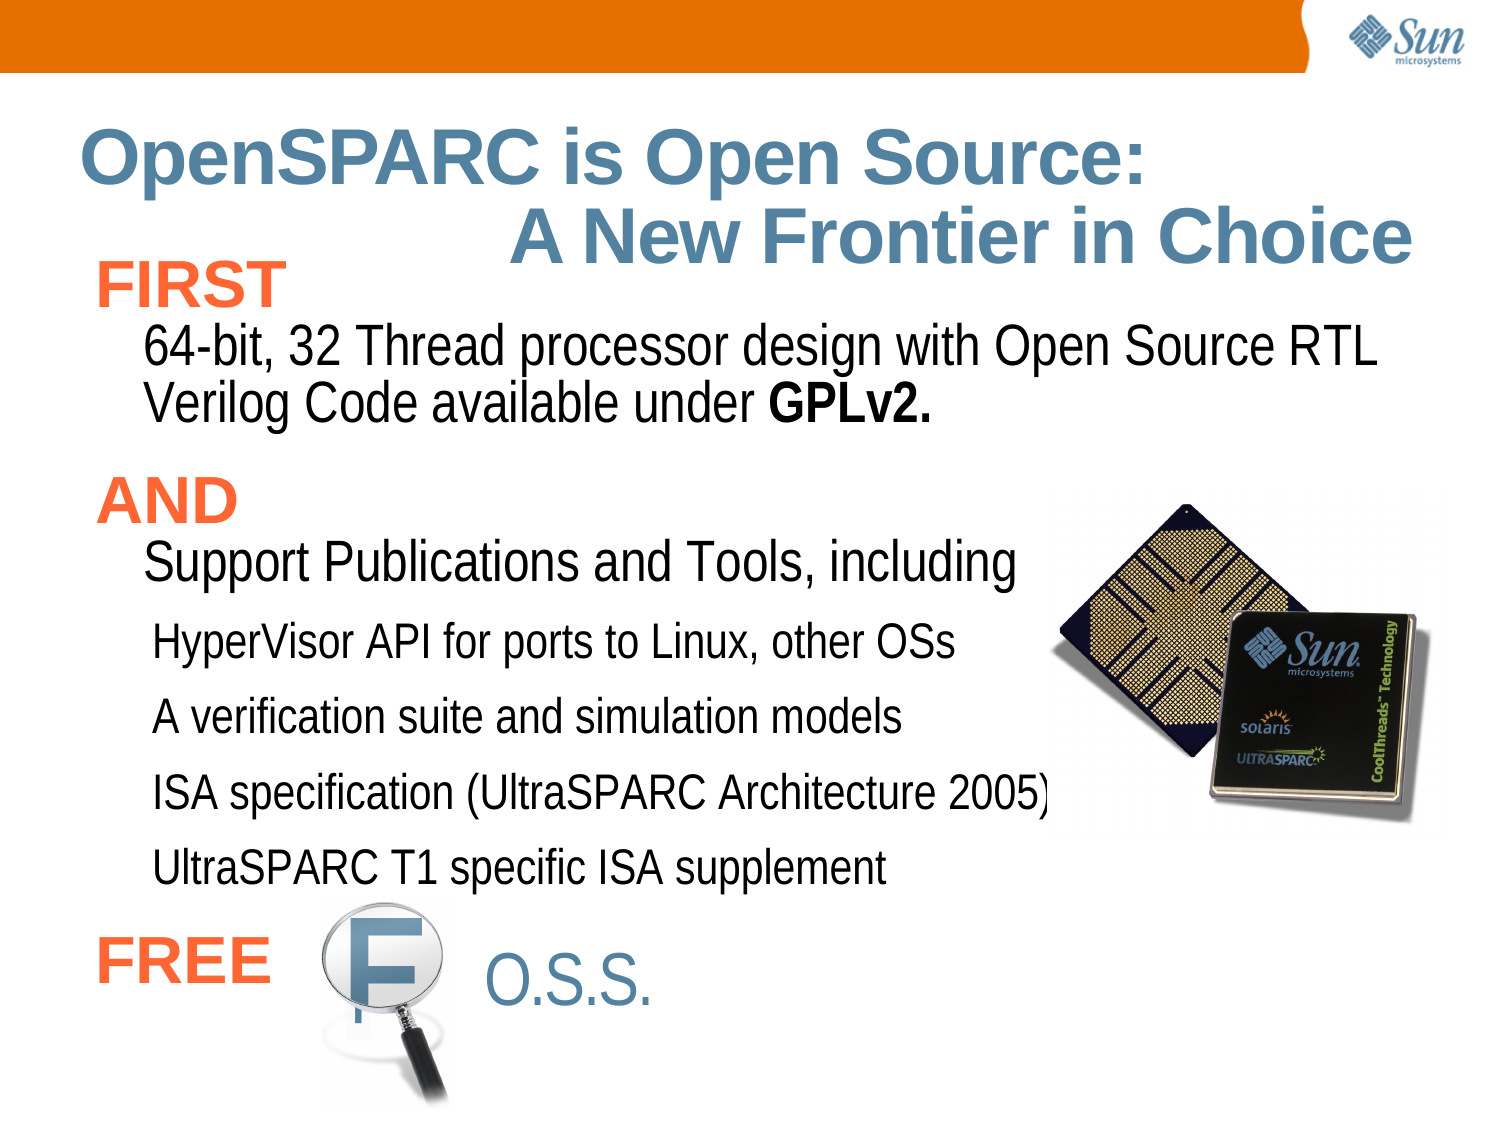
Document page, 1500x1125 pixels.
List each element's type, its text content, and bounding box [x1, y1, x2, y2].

picture [321, 900, 453, 1109]
text_box O.S.S. [484, 953, 655, 1039]
title OpenSPARC is Open Source: A New Frontier in Choice [79, 120, 1416, 254]
picture [0, 0, 1500, 73]
picture [1047, 488, 1443, 839]
list FIRST 64-bit, 32 Thread processor design with Open Source RTL Verilog Code available under GPLv2. AND Support Publications and Tools, including HyperVisor API for ports to Linux, other OSs A verification suite and simulation models ISA specification (UltraSPARC Architecture 2005) UltraSPARC T1 specific ISA supplement FREE [75, 254, 1425, 1050]
